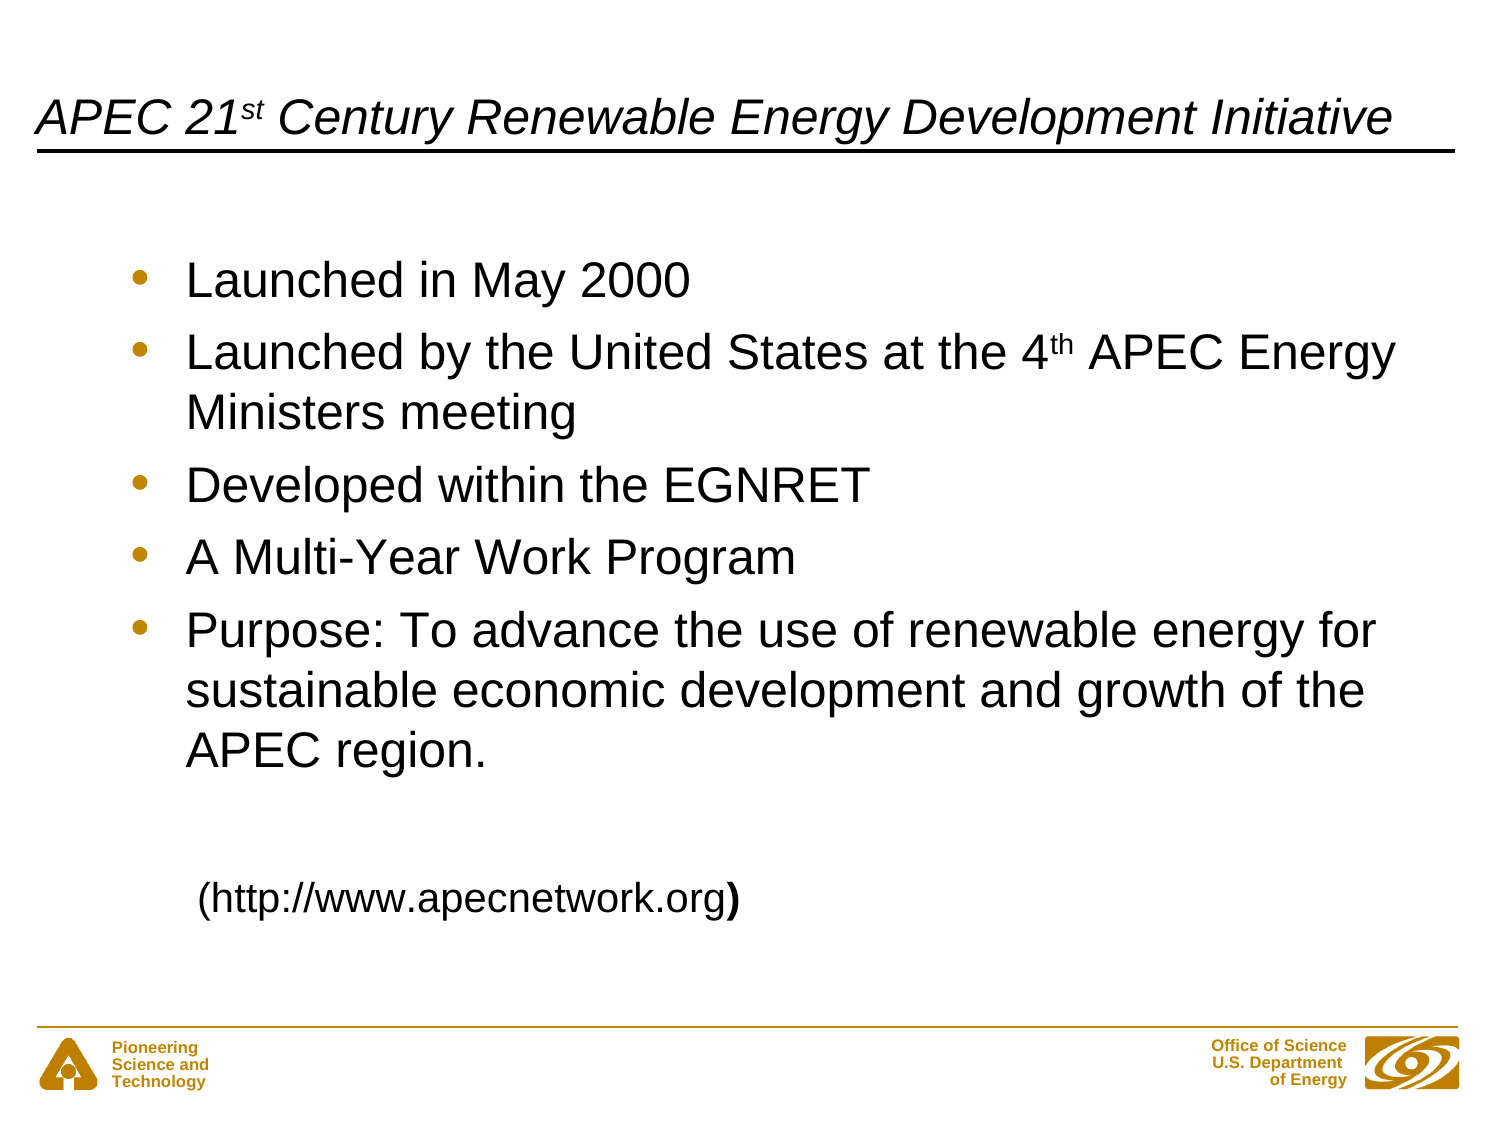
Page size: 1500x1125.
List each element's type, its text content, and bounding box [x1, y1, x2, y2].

title APEC 21st Century Renewable Energy Development Initiative [21, 91, 1459, 154]
list Launched in May 2000 Launched by the United States at the 4th APEC Energy Ministers meeting Developed within the EGNRET A Multi-Year Work Program Purpose: To advance the use of renewable energy for sustainable economic development and growth of the APEC region. (http://www.apecnetwork.org) [114, 239, 1459, 929]
picture [35, 1034, 101, 1094]
picture [1362, 1032, 1463, 1093]
